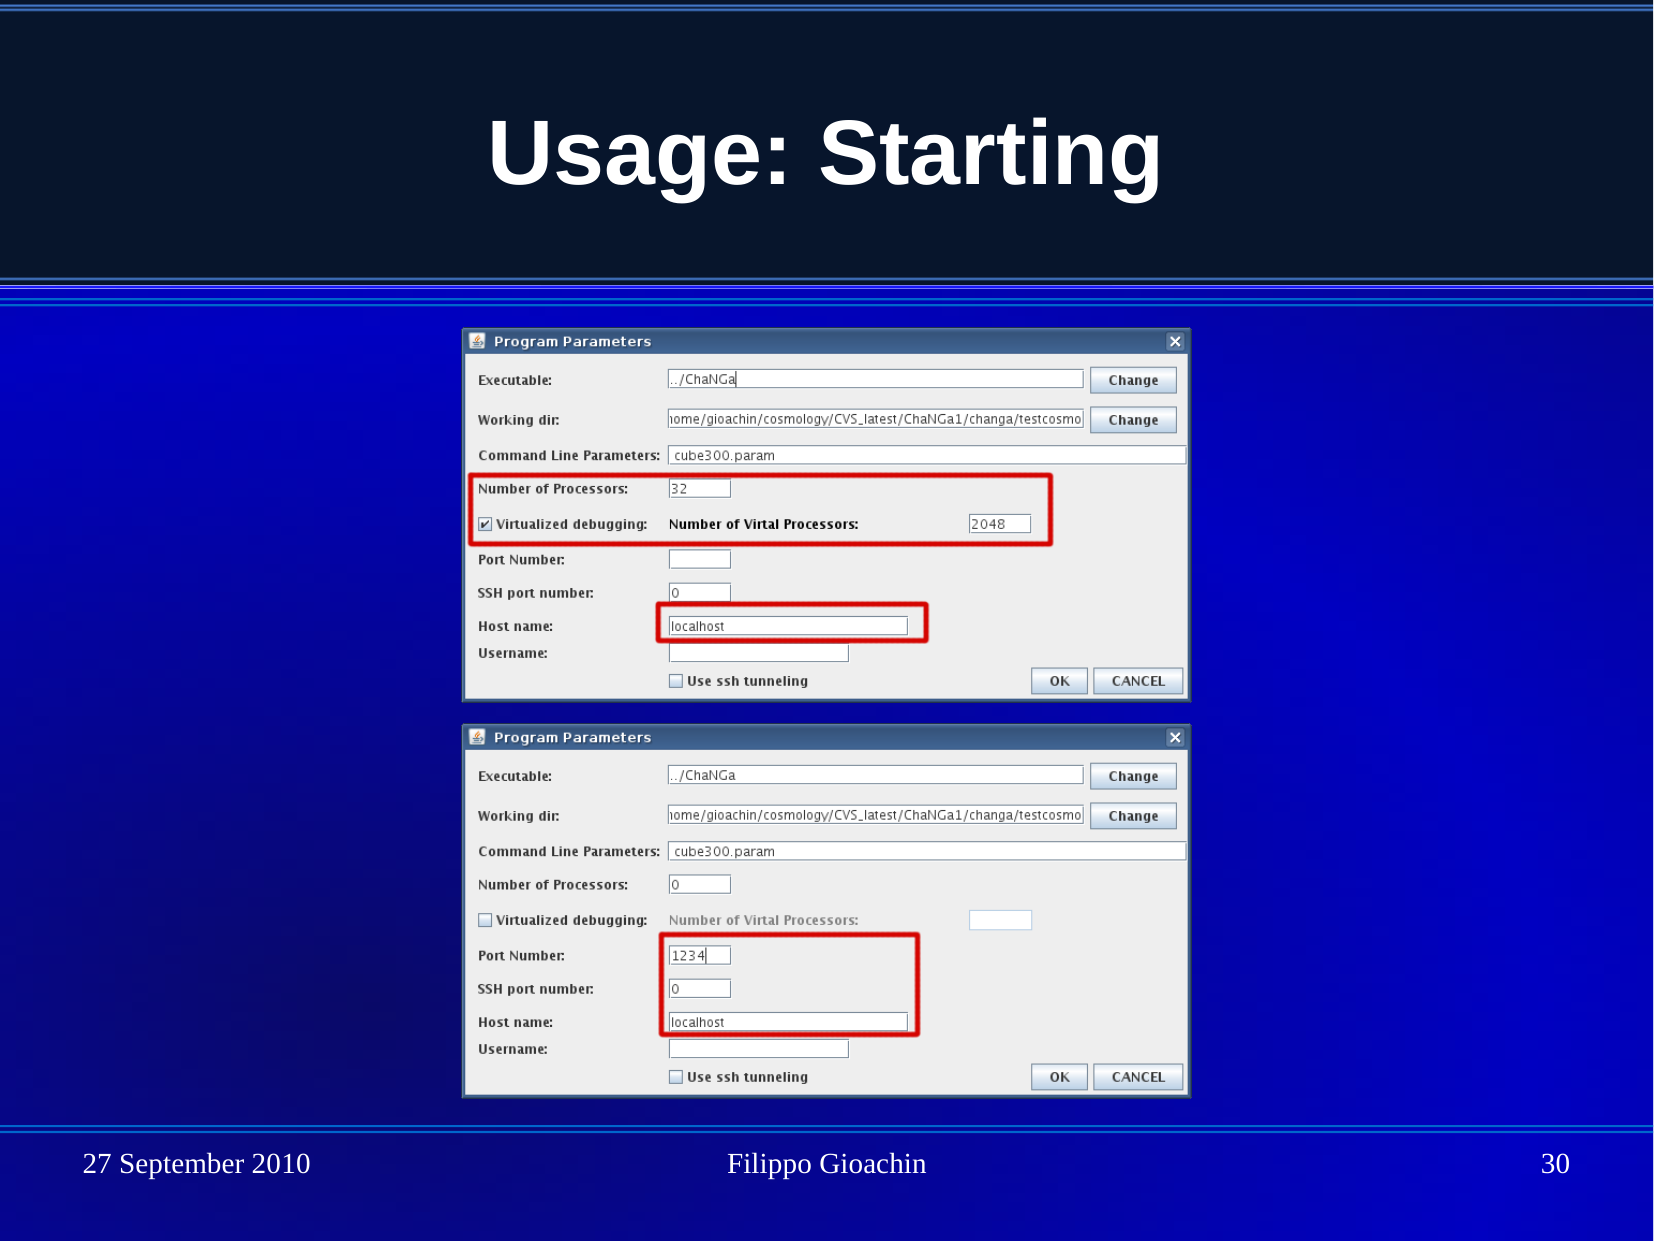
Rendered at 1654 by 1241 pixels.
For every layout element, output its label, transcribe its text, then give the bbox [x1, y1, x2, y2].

picture [0, 289, 1654, 298]
title Usage: Starting [82, 56, 1571, 250]
picture [0, 1134, 1654, 1241]
picture [0, 307, 1654, 1125]
picture [0, 0, 1654, 285]
